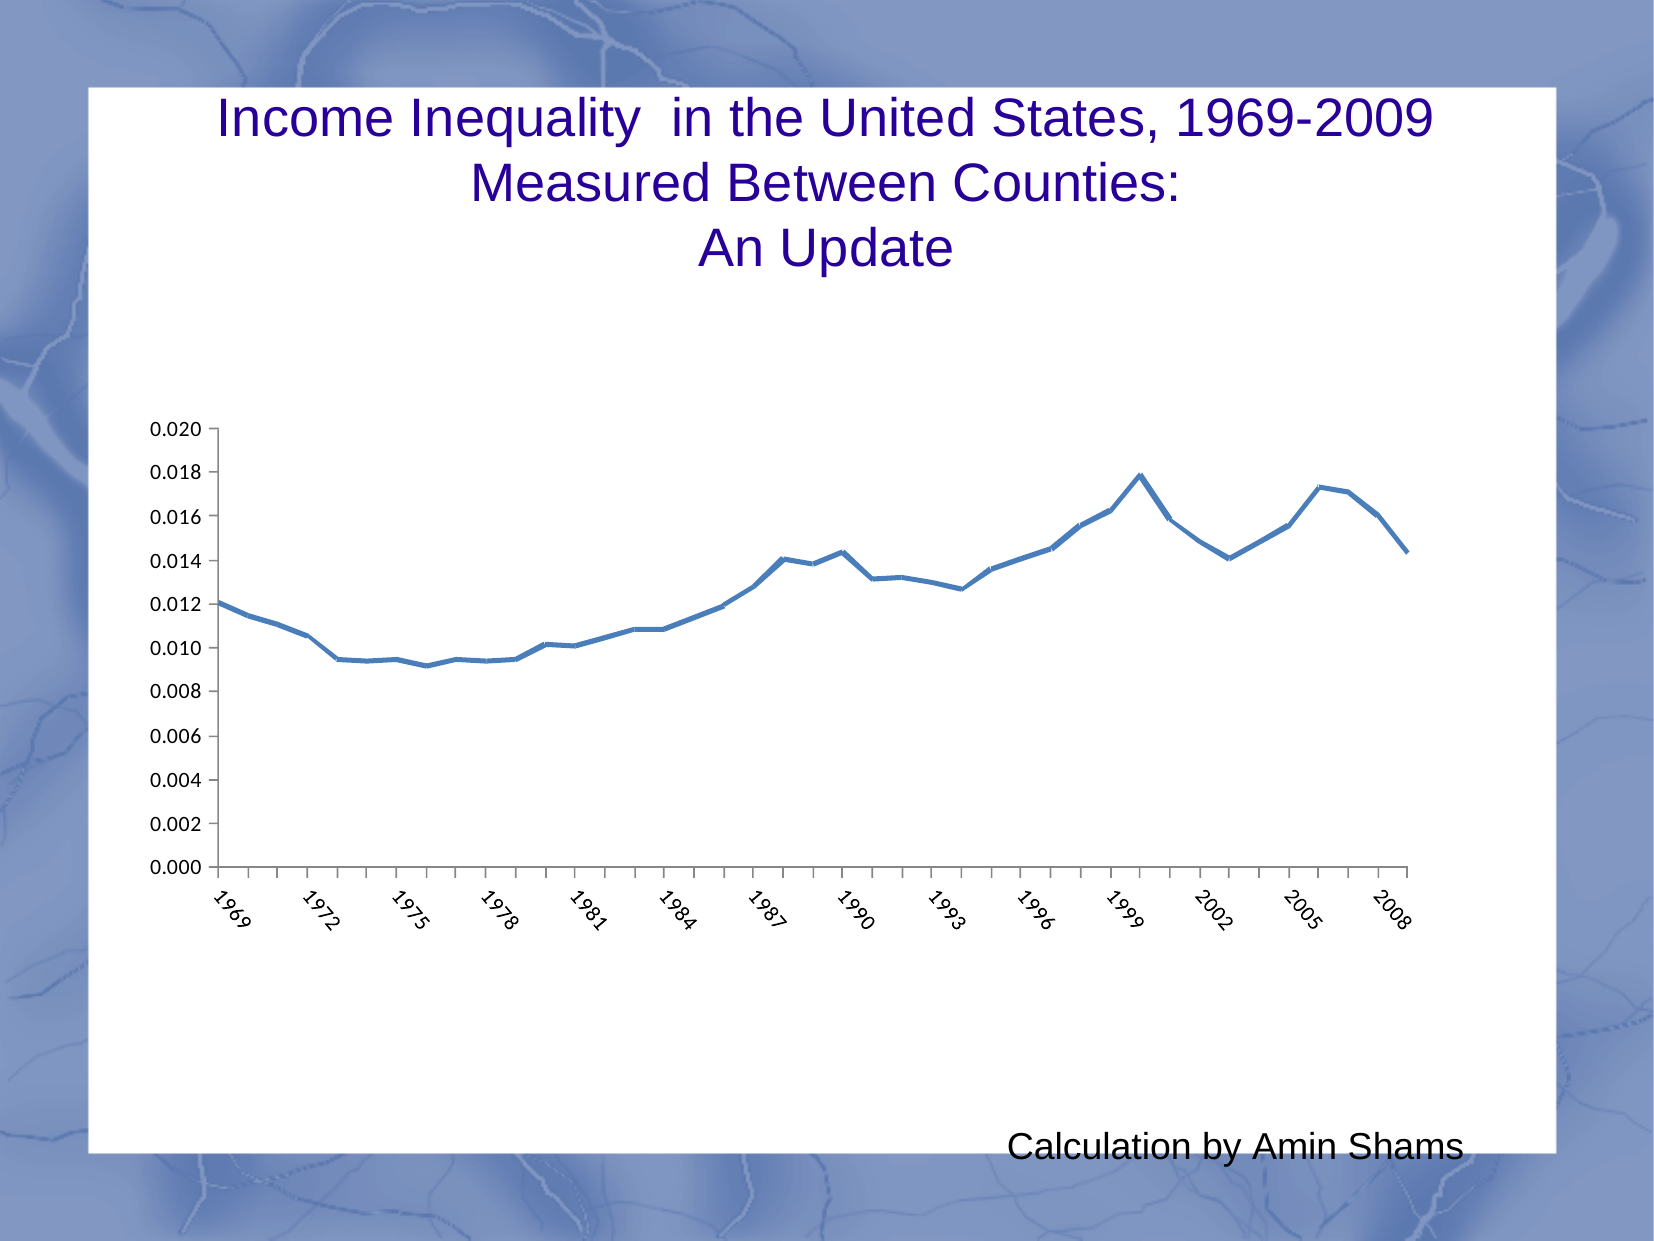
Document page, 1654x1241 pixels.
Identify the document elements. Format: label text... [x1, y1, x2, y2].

text_box Calculation by Amin Shams [992, 1116, 1527, 1179]
title Income Inequality in the United States, 1969-2009 Measured Between Counties: An Update [82, 69, 1571, 290]
picture [0, 0, 1654, 1241]
